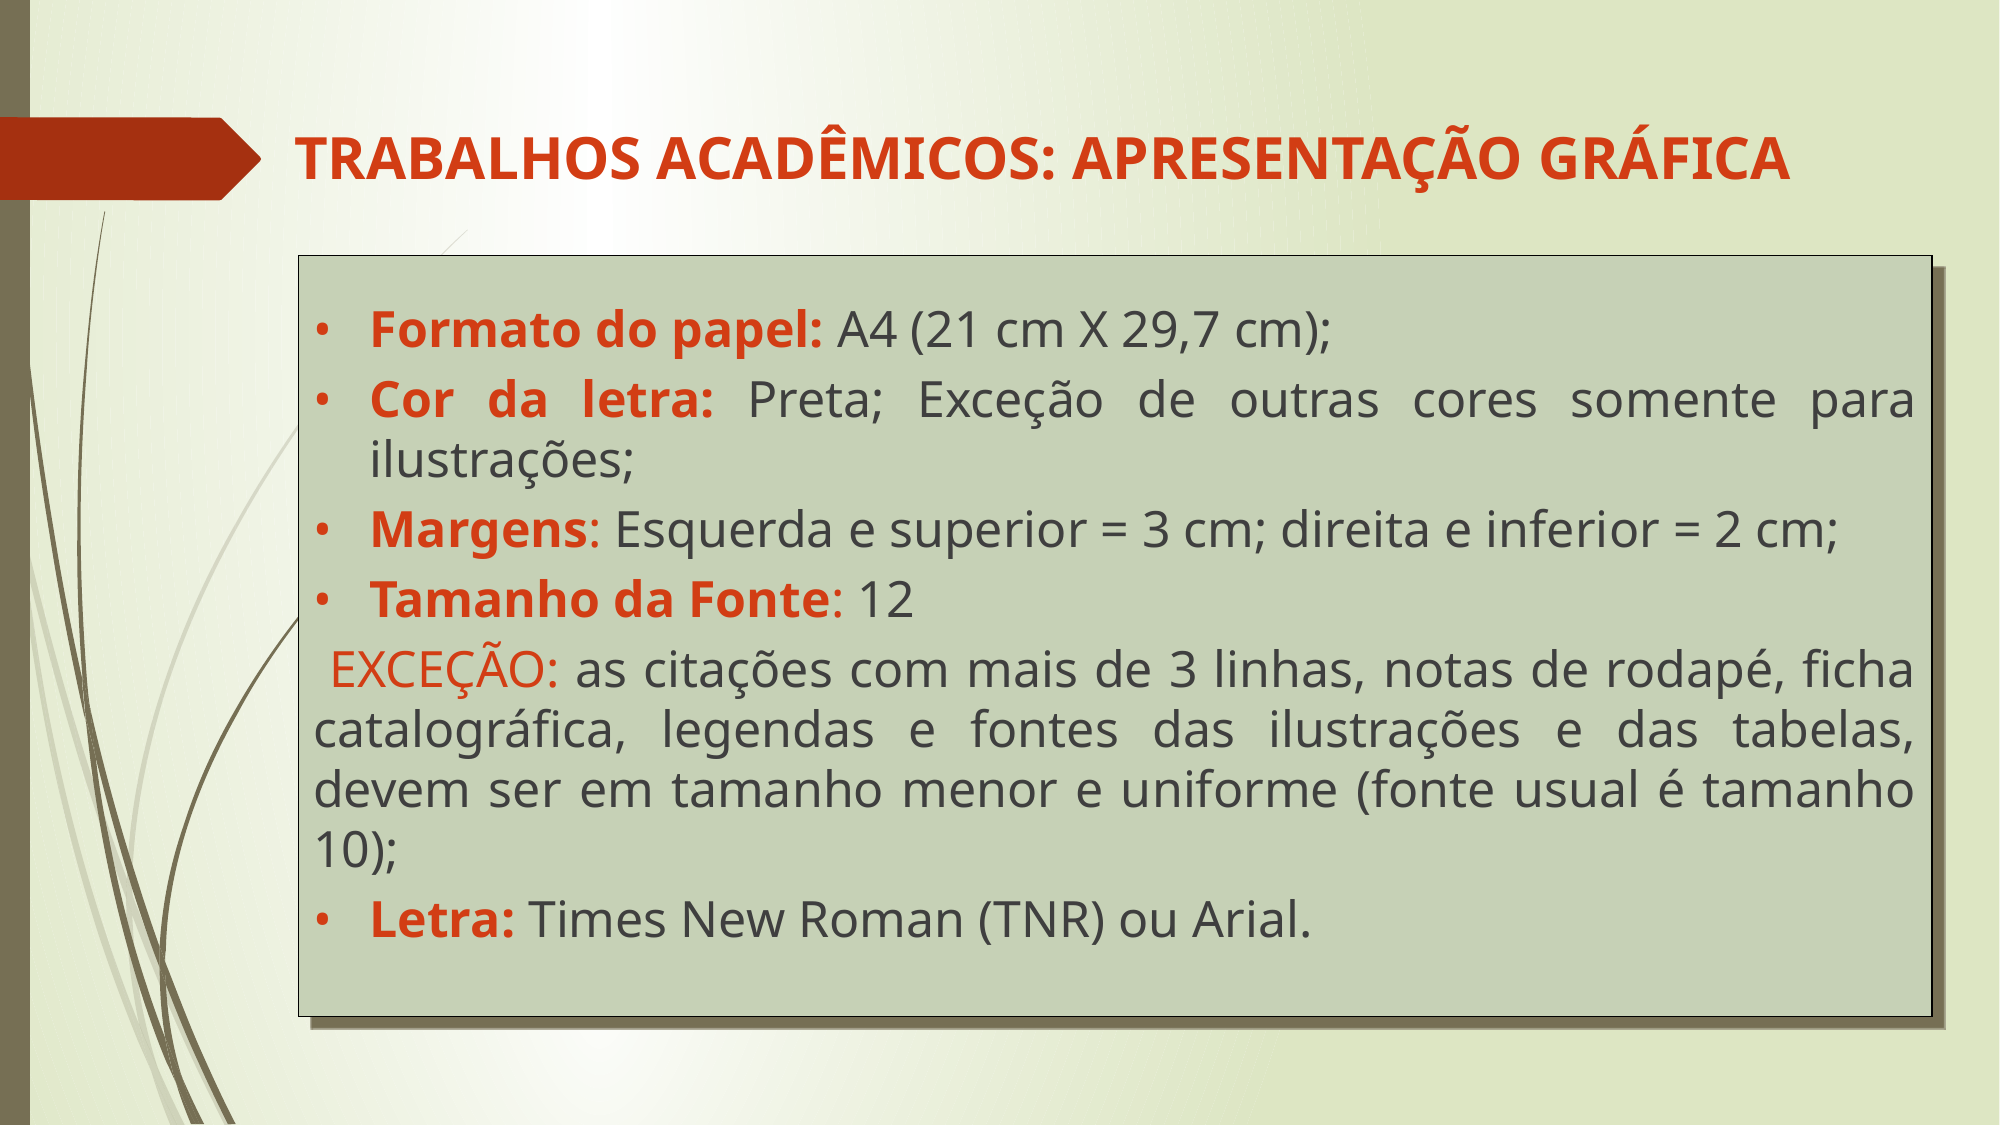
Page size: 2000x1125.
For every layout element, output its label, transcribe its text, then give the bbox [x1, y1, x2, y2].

text_box TRABALHOS ACADÊMICOS: APRESENTAÇÃO GRÁFICA [279, 113, 1910, 204]
text_box Formato do papel: A4 (21 cm X 29,7 cm); Cor da letra: Preta; Exceção de outras cores somente para ilustrações; Margens: Esquerda e superior = 3 cm; direita e inferior = 2 cm; Tamanho da Fonte: 12 EXCEÇÃO: as citações com mais de 3 linhas, notas de rodapé, ficha catalográfica, legendas e fontes das ilustrações e das tabelas, devem ser em tamanho menor e uniforme (fonte usual é tamanho 10); Letra: Times New Roman (TNR) ou Arial. [298, 255, 1932, 1017]
